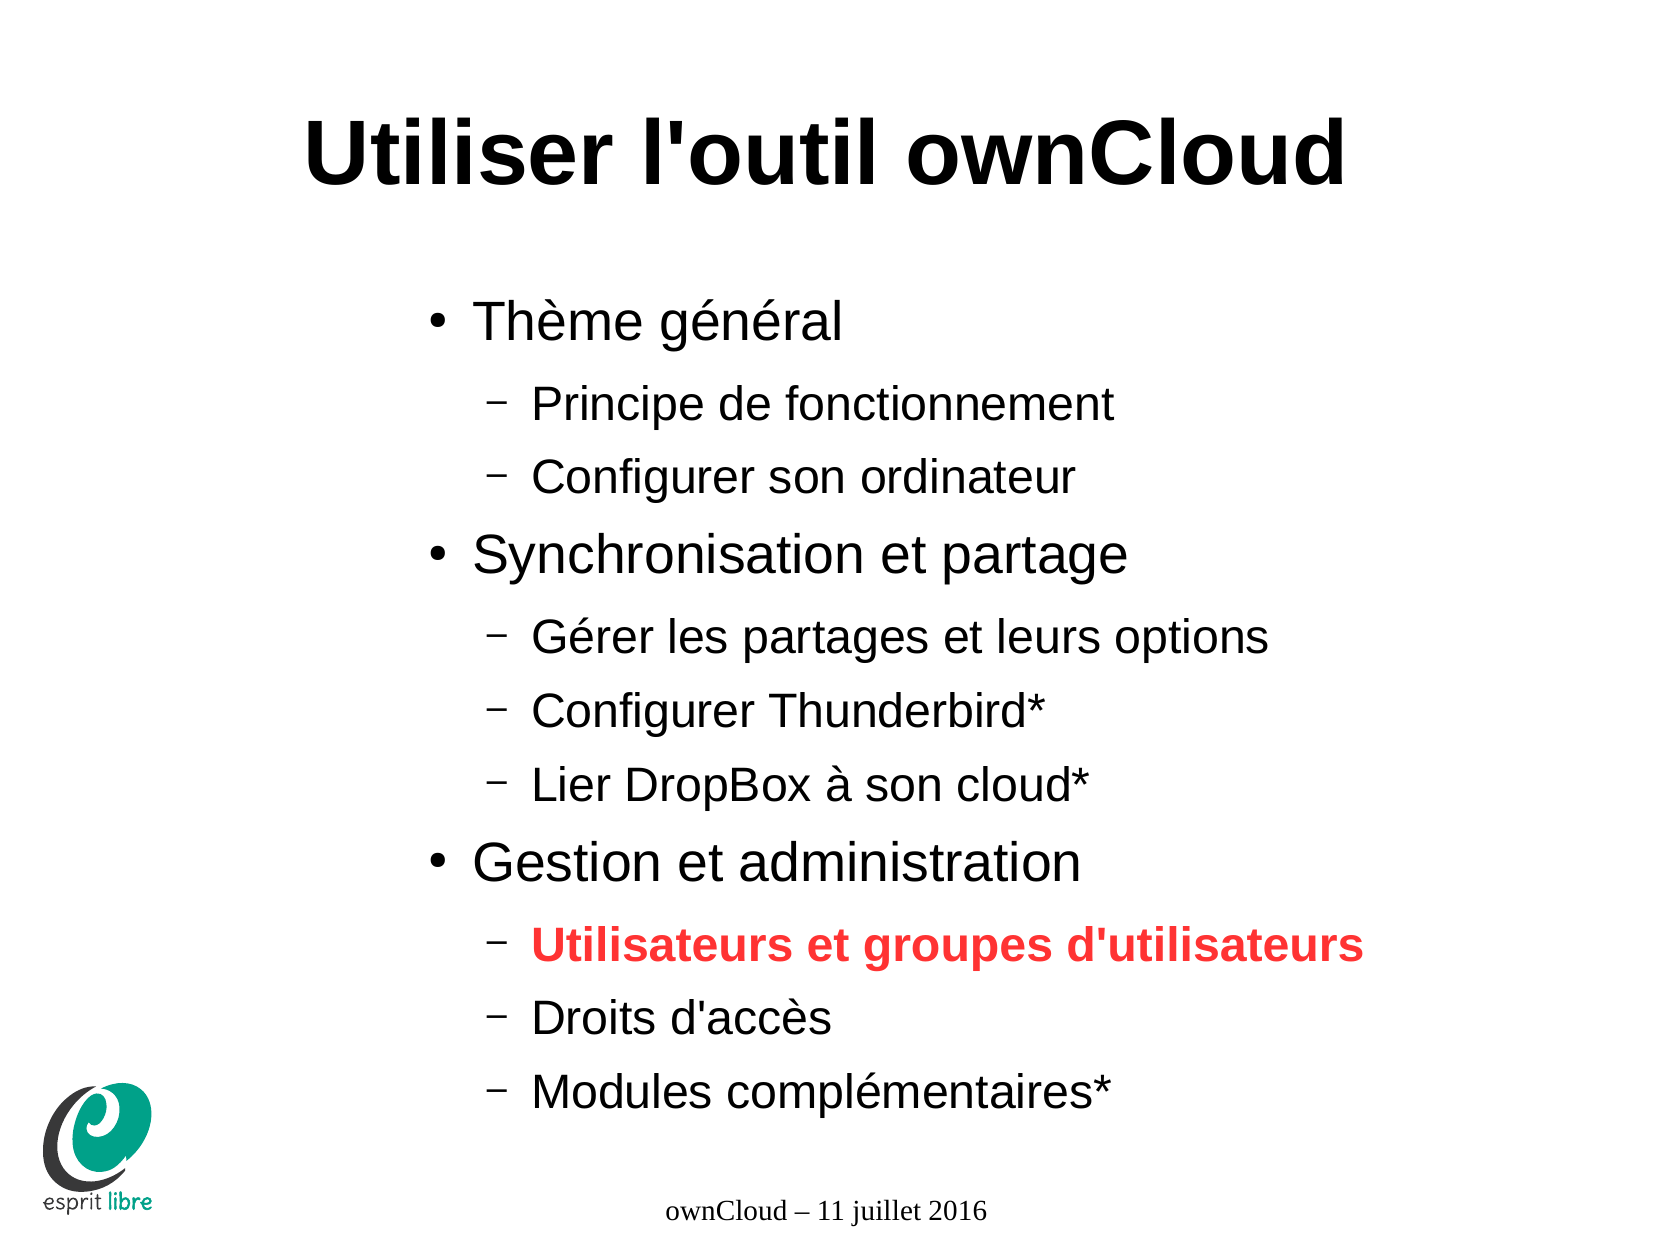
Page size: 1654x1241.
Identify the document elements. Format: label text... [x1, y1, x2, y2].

list Thème général Principe de fonctionnement Configurer son ordinateur Synchronisation et partage Gérer les partages et leurs options Configurer Thunderbird* Lier DropBox à son cloud* Gestion et administration Utilisateurs et groupes d'utilisateurs Droits d'accès Modules complémentaires* [413, 290, 1571, 1123]
title Utiliser l'outil ownCloud [82, 49, 1571, 257]
